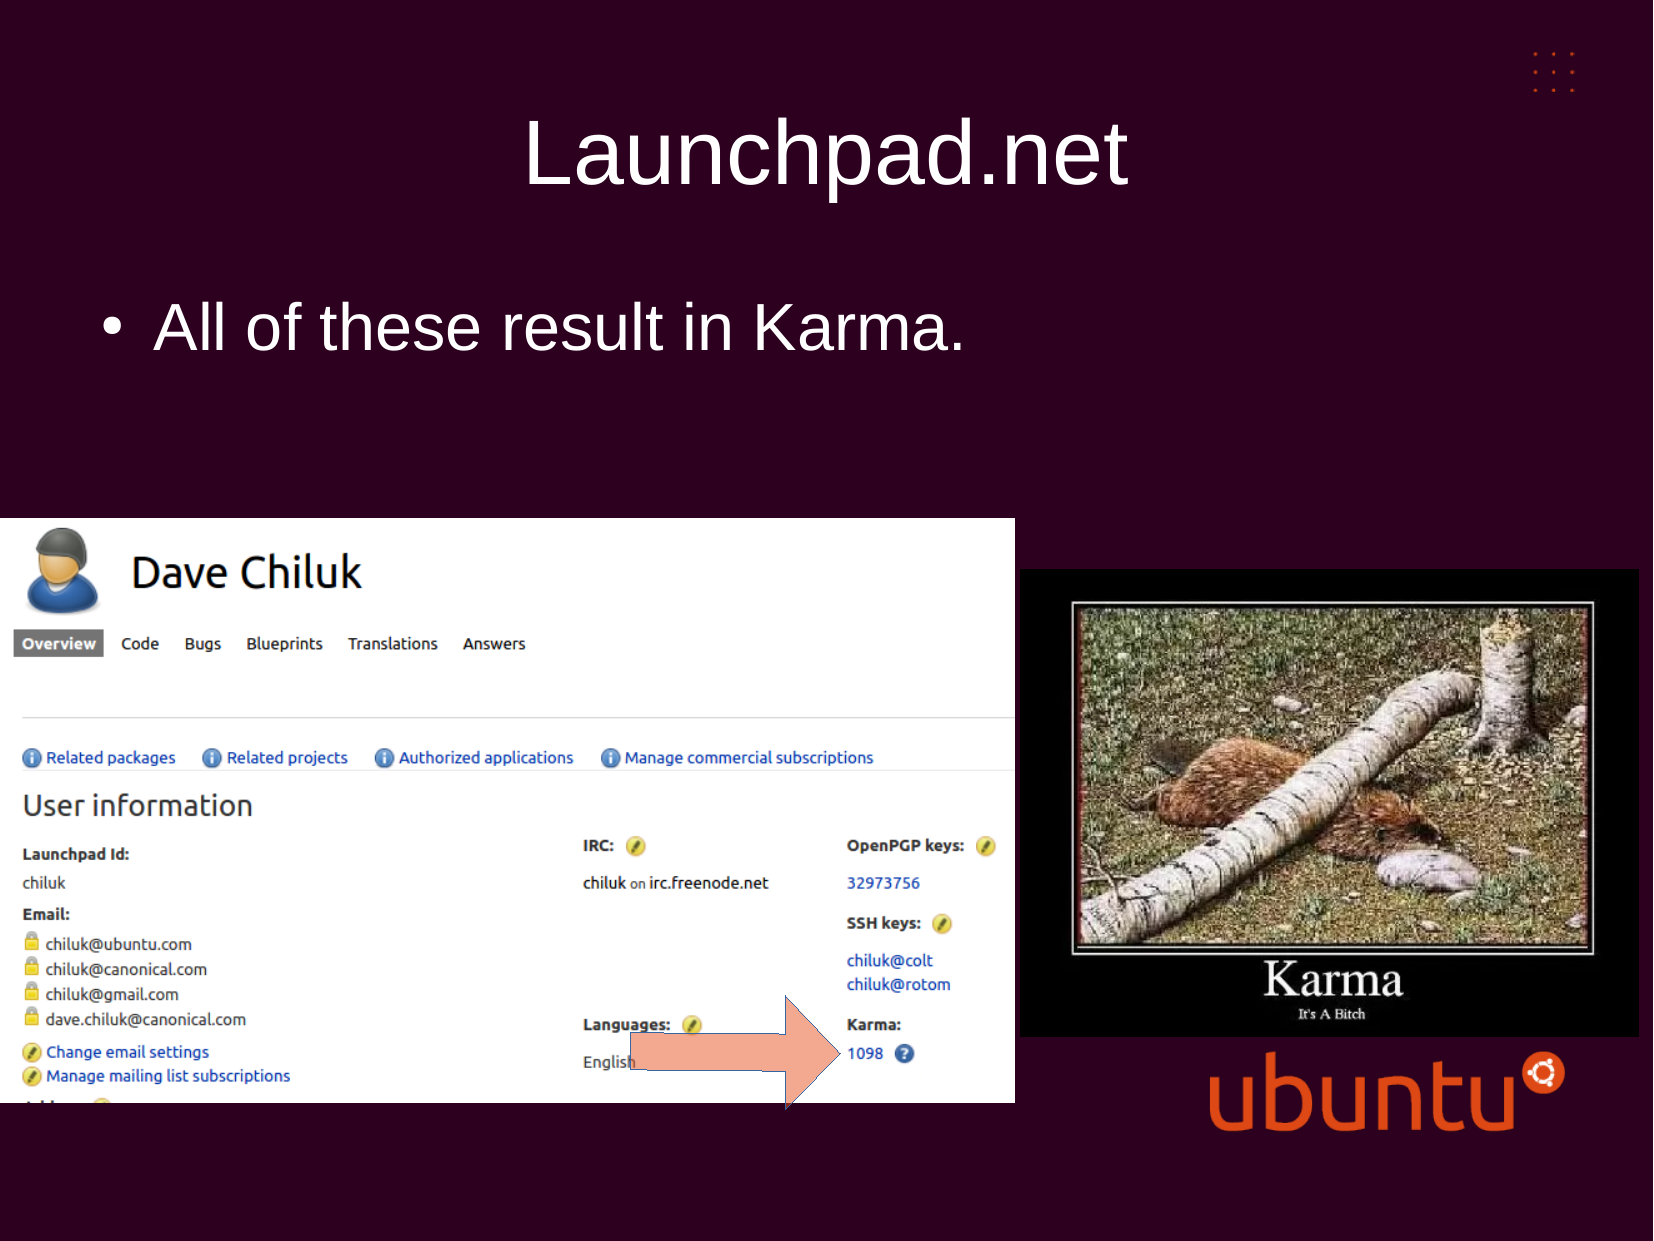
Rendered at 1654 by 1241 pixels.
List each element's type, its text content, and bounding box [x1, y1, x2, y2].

text_box [630, 995, 841, 1110]
title Launchpad.net [82, 49, 1571, 257]
picture [0, 518, 1015, 1103]
picture [1020, 569, 1653, 1223]
list All of these result in Karma. [82, 290, 1571, 1010]
picture [1571, 49, 1575, 94]
